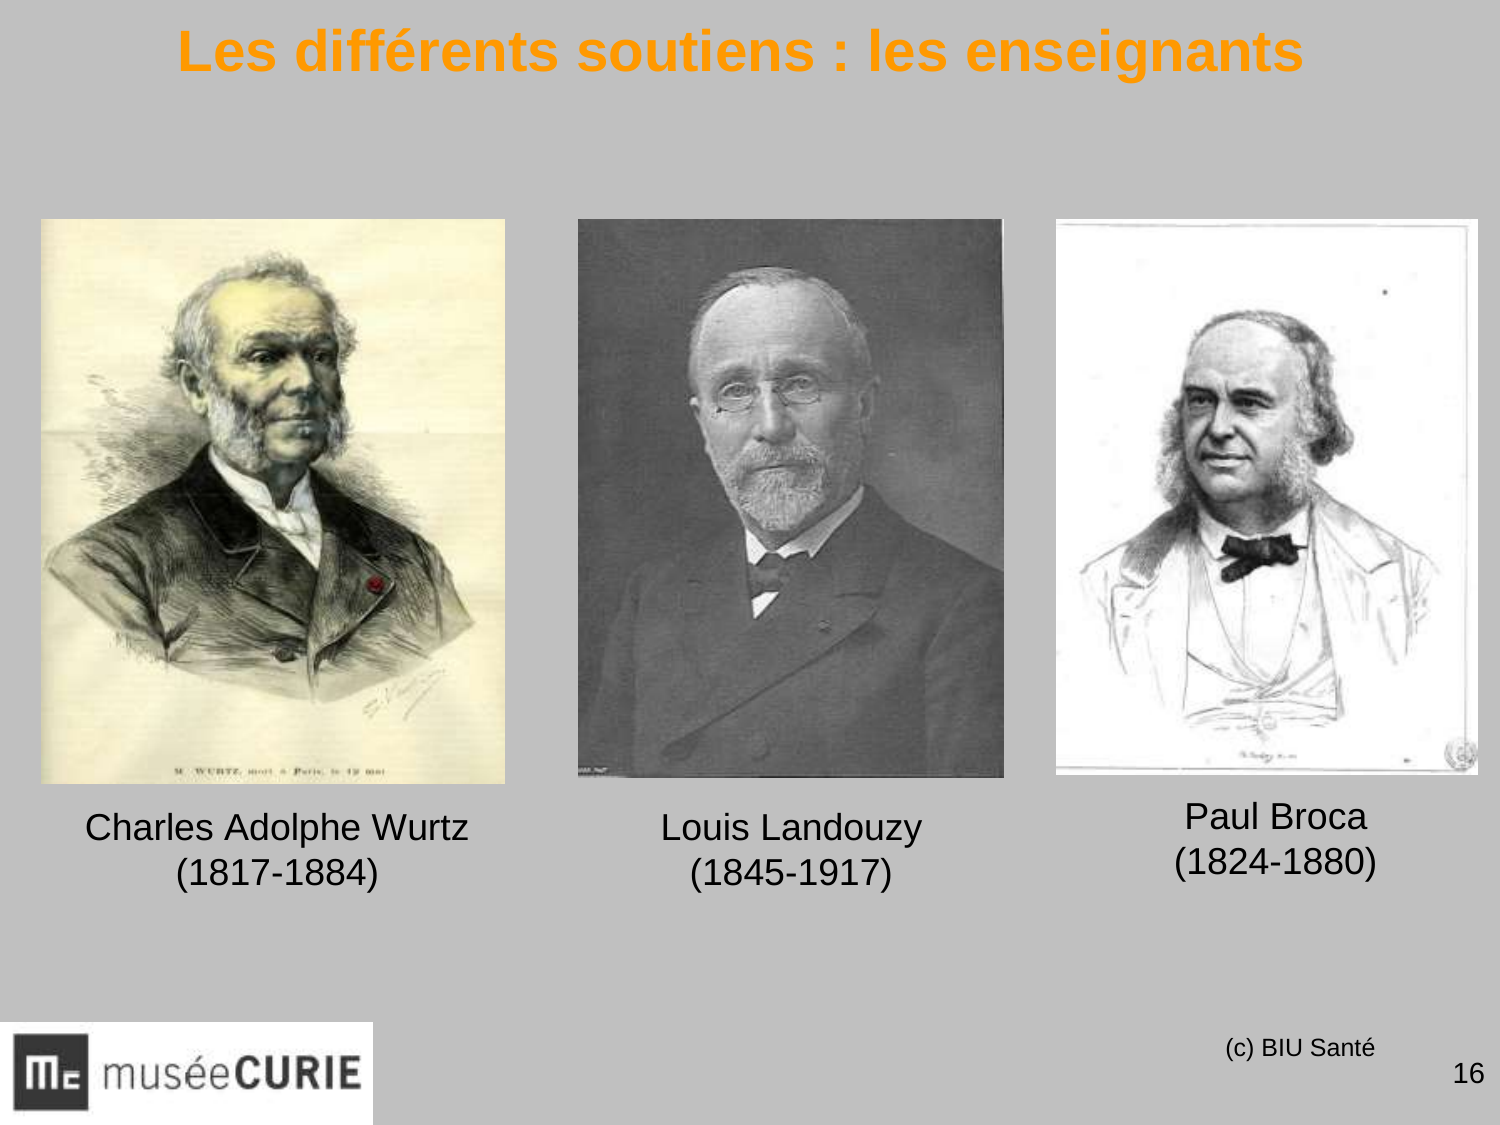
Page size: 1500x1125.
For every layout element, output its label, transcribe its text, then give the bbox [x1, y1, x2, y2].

text_box Louis Landouzy (1845-1917) [599, 795, 984, 901]
text_box (c) BIU Santé [1210, 1011, 1436, 1072]
picture [41, 219, 505, 784]
text_box Charles Adolphe Wurtz (1817-1884) [64, 795, 491, 901]
text_box Les différents soutiens : les enseignants [41, 18, 1459, 91]
picture [1056, 219, 1478, 775]
text_box <numéro> [1387, 1046, 1500, 1125]
picture [0, 1022, 373, 1125]
picture [578, 219, 1004, 778]
text_box Paul Broca (1824-1880) [1122, 784, 1430, 890]
